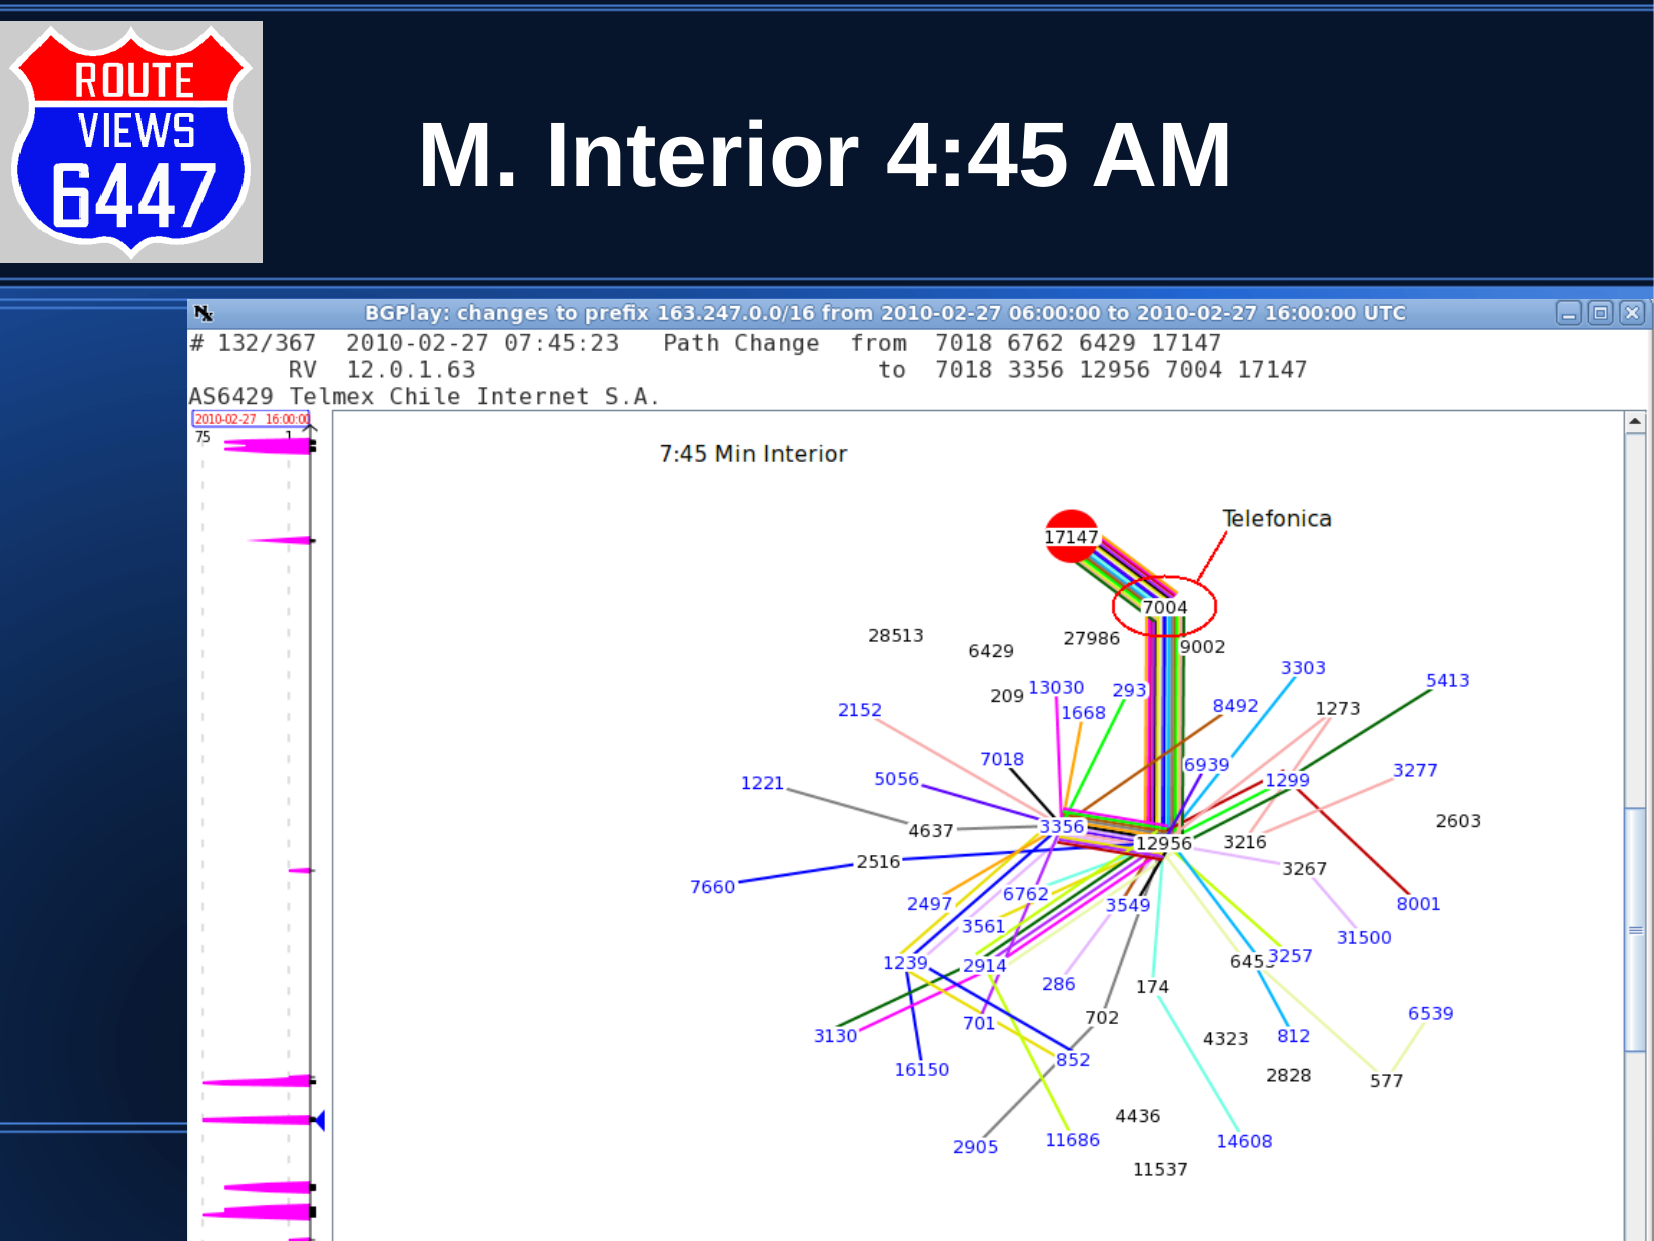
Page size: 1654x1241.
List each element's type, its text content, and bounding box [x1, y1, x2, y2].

picture [0, 0, 1654, 1241]
list Interior [178, 364, 187, 1147]
title M. Interior 4:45 AM [263, 49, 1571, 257]
